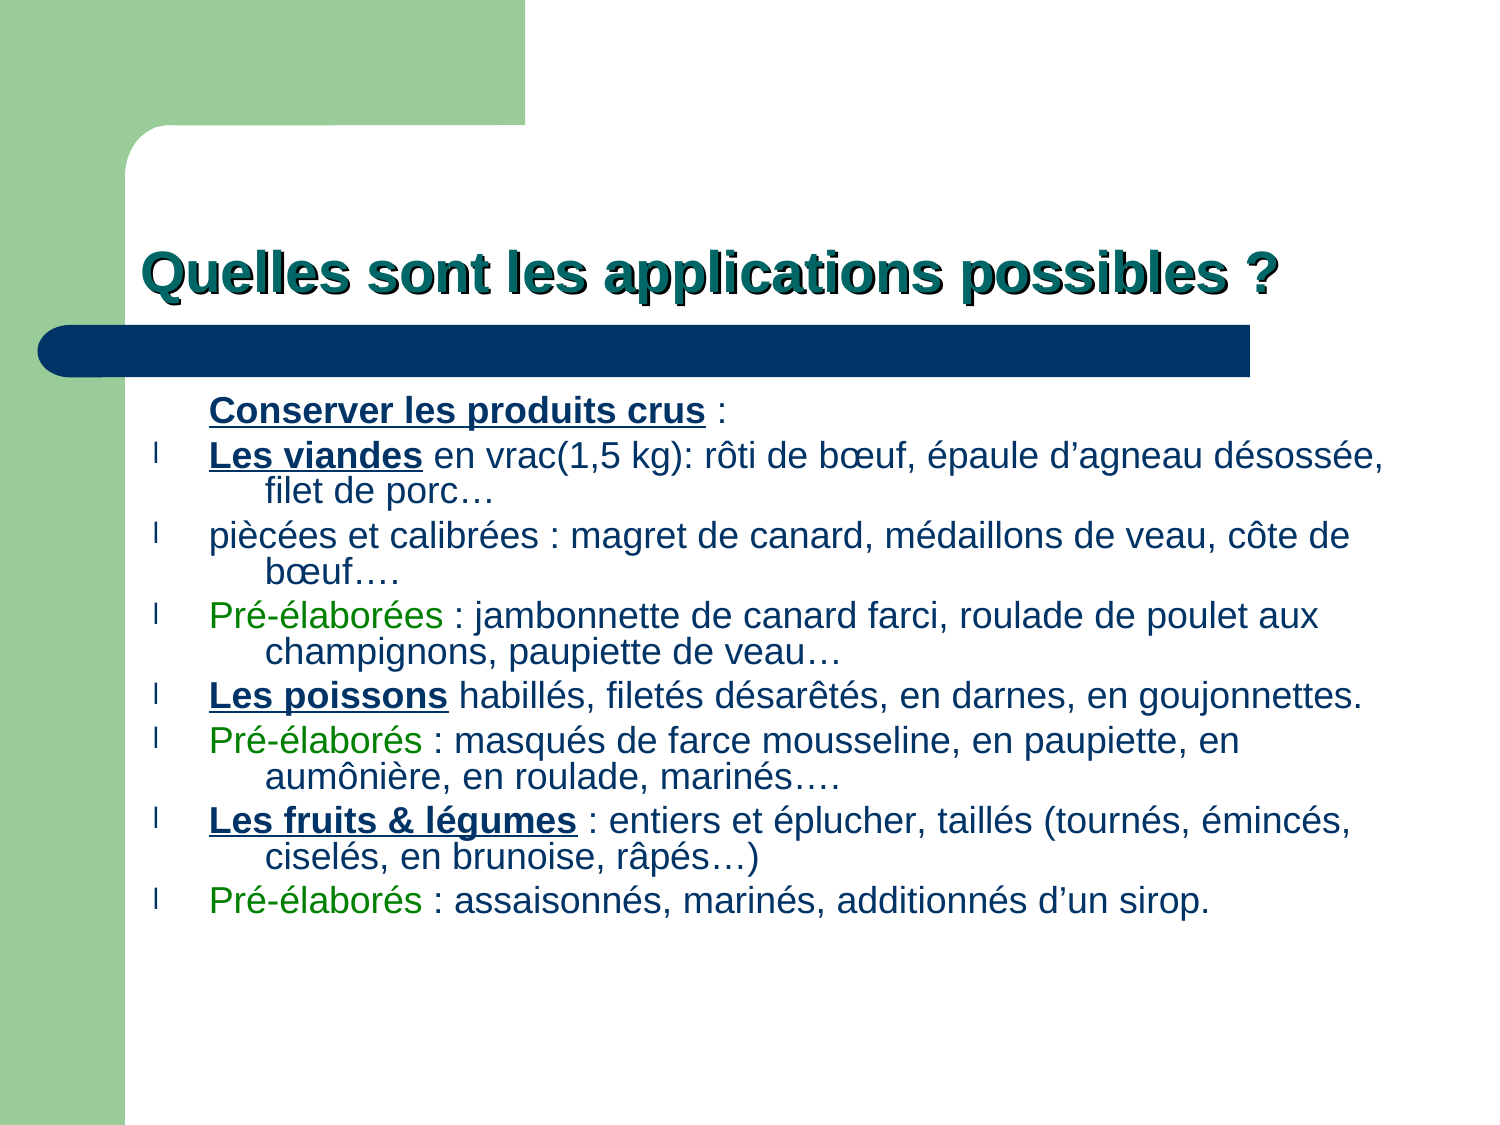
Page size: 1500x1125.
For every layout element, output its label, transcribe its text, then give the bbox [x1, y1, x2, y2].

list Conserver les produits crus : Les viandes en vrac(1,5 kg): rôti de bœuf, épaule d’agneau désossée, filet de porc… piècées et calibrées : magret de canard, médaillons de veau, côte de bœuf…. Pré-élaborées : jambonnette de canard farci, roulade de poulet aux champignons, paupiette de veau… Les poissons habillés, filetés désarêtés, en darnes, en goujonnettes. Pré-élaborés : masqués de farce mousseline, en paupiette, en aumônière, en roulade, marinés…. Les fruits & légumes : entiers et éplucher, taillés (tournés, émincés, ciselés, en brunoise, râpés…) Pré-élaborés : assaisonnés, marinés, additionnés d’un sirop. [137, 387, 1400, 999]
title Quelles sont les applications possibles ? [125, 125, 1426, 313]
